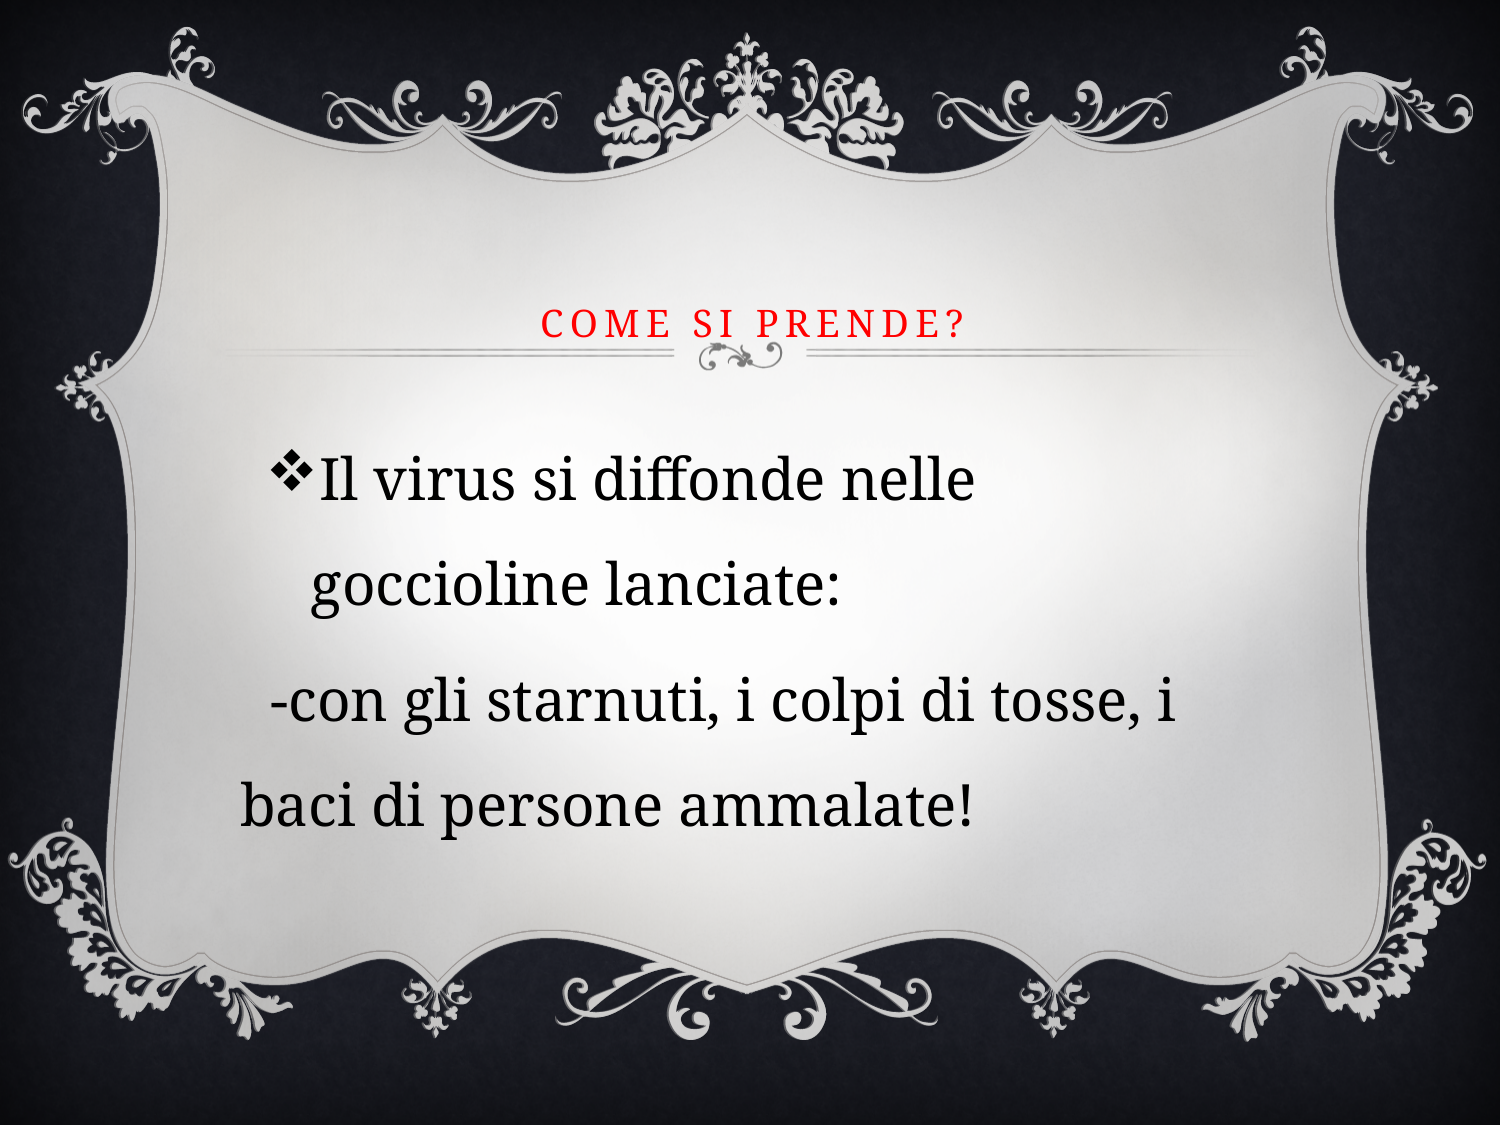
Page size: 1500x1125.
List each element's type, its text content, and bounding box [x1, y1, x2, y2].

title Come si prende? [230, 290, 1281, 404]
list Il virus si diffonde nelle goccioline lanciate: -con gli starnuti, i colpi di tosse, i baci di persone ammalate! [225, 399, 1275, 900]
picture [0, 0, 1500, 1125]
